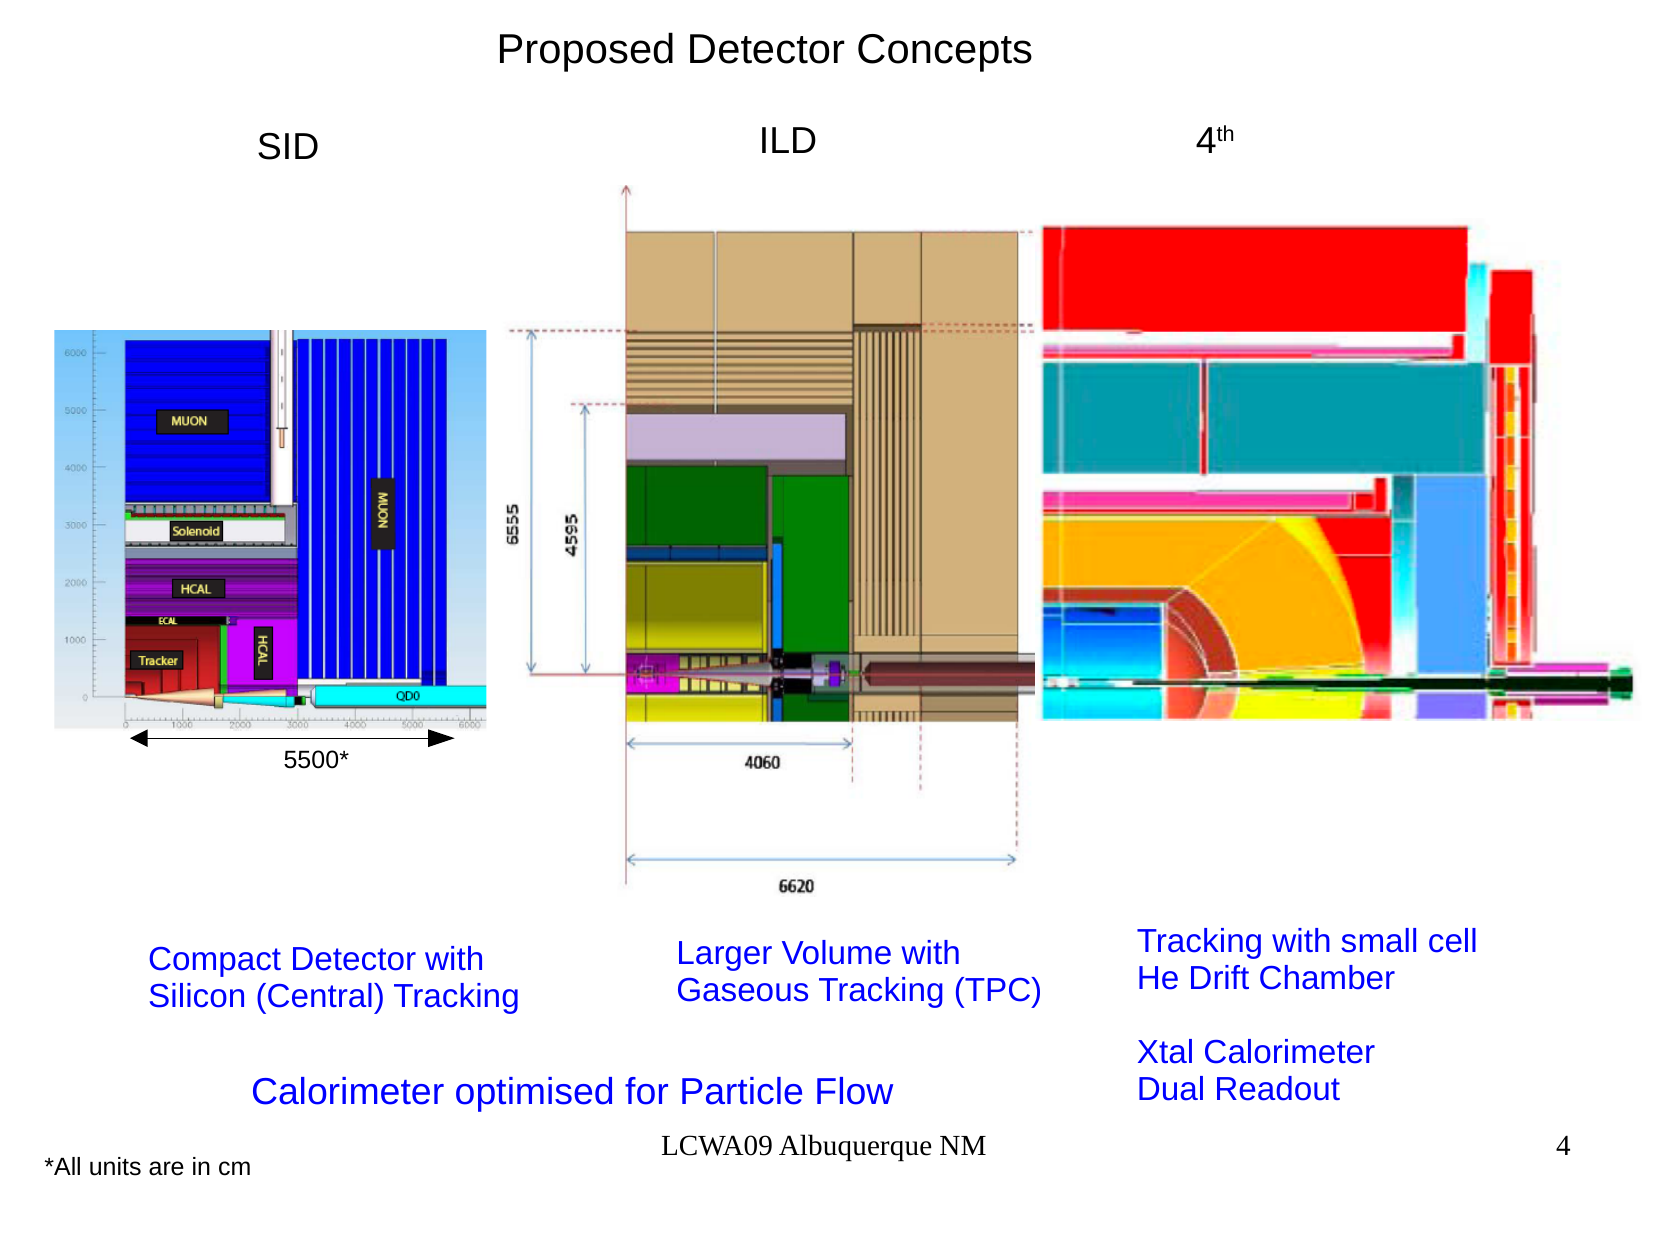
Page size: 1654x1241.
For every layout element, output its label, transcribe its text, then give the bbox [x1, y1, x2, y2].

text_box 4th [1181, 112, 1261, 171]
text_box Calorimeter optimised for Particle Flow [236, 1062, 911, 1120]
text_box Larger Volume with Gaseous Tracking (TPC) [661, 927, 1058, 1017]
text_box 5500* [268, 738, 363, 782]
text_box *All units are in cm [29, 1145, 262, 1189]
text_box Tracking with small cell He Drift Chamber Xtal Calorimeter Dual Readout [1122, 915, 1492, 1116]
text_box [54, 330, 487, 747]
text_box Proposed Detector Concepts [481, 18, 1049, 80]
text_box [501, 185, 1047, 897]
text_box ILD [744, 112, 833, 170]
text_box SID [242, 118, 335, 175]
picture [1035, 218, 1644, 735]
text_box Compact Detector with Silicon (Central) Tracking [133, 933, 545, 1023]
text_box [363, 739, 428, 747]
text_box [148, 739, 268, 747]
